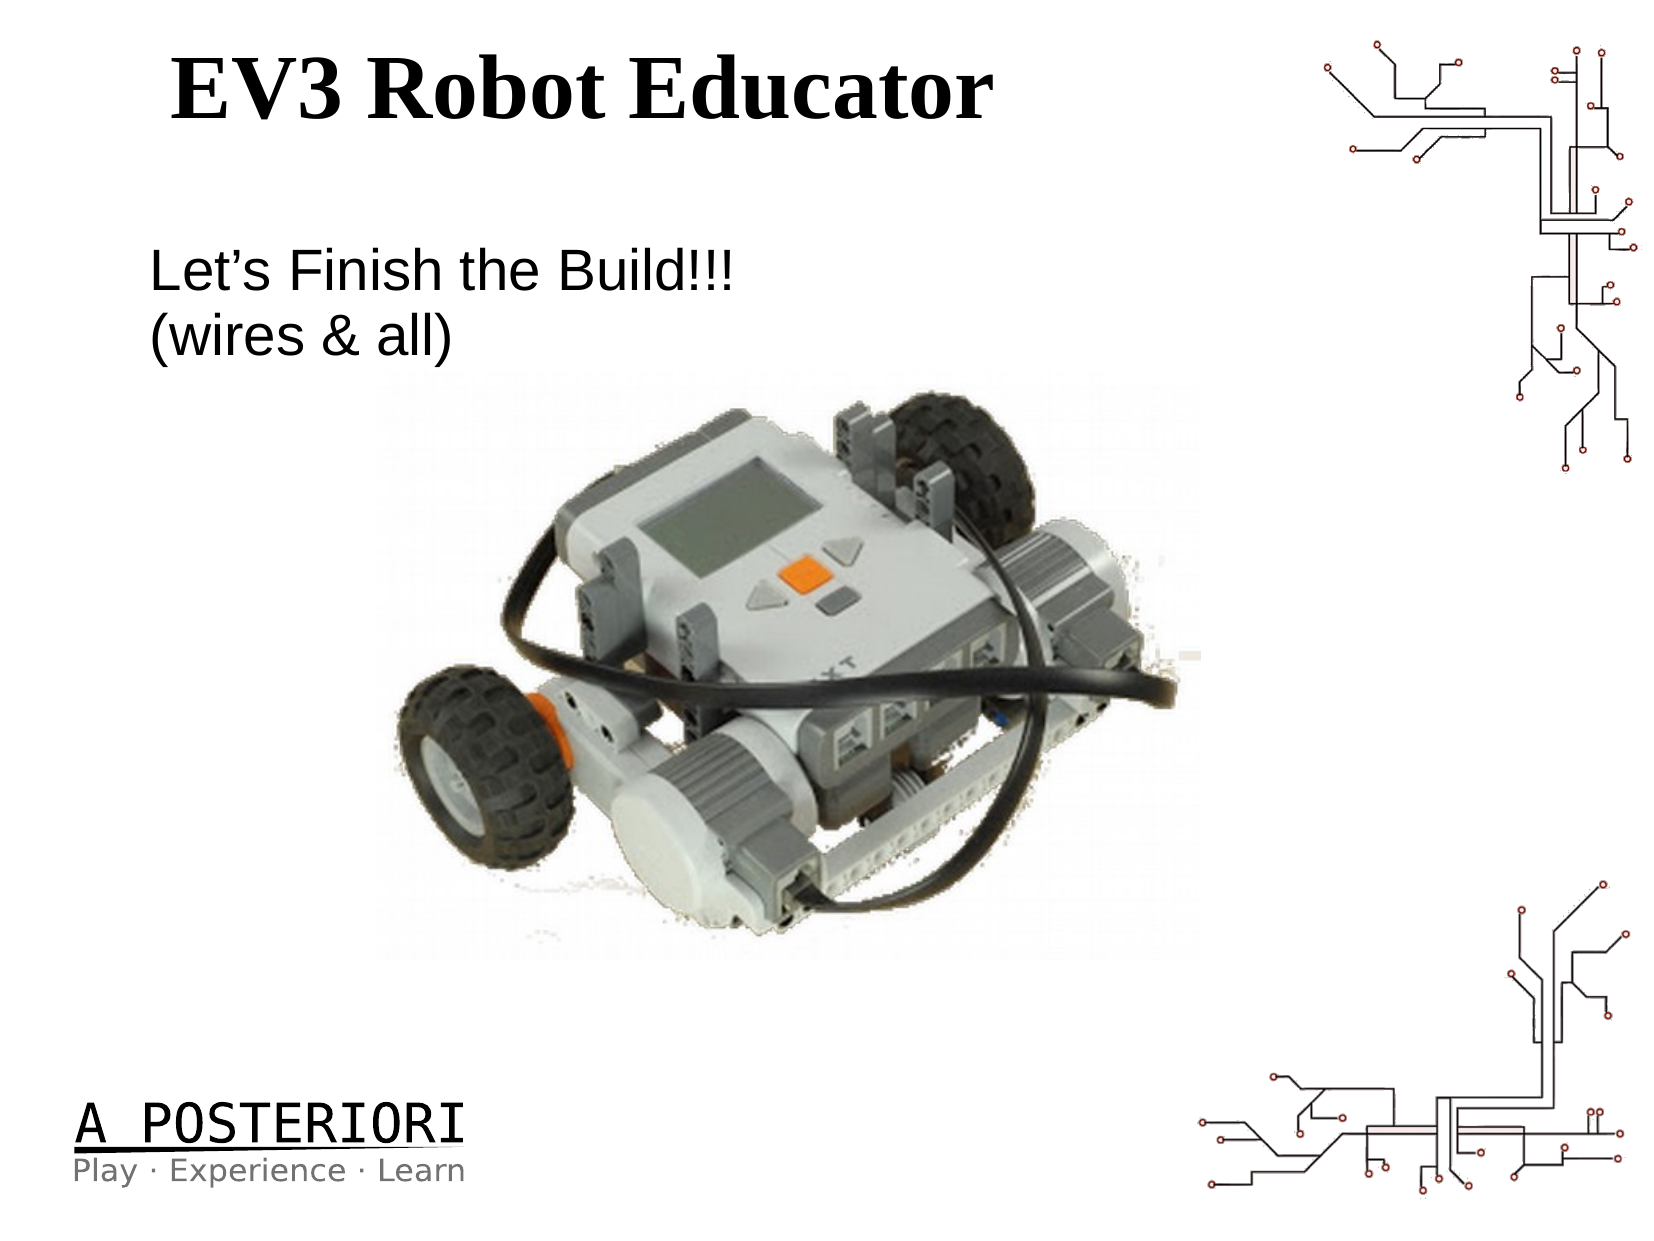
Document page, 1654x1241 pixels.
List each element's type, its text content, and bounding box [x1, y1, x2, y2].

picture [73, 1101, 466, 1189]
text_box Let’s Finish the Build!!! (wires & all) [135, 230, 766, 441]
picture [1305, 35, 1643, 496]
picture [375, 371, 1636, 1201]
title EV3 Robot Educator [11, 10, 1156, 166]
